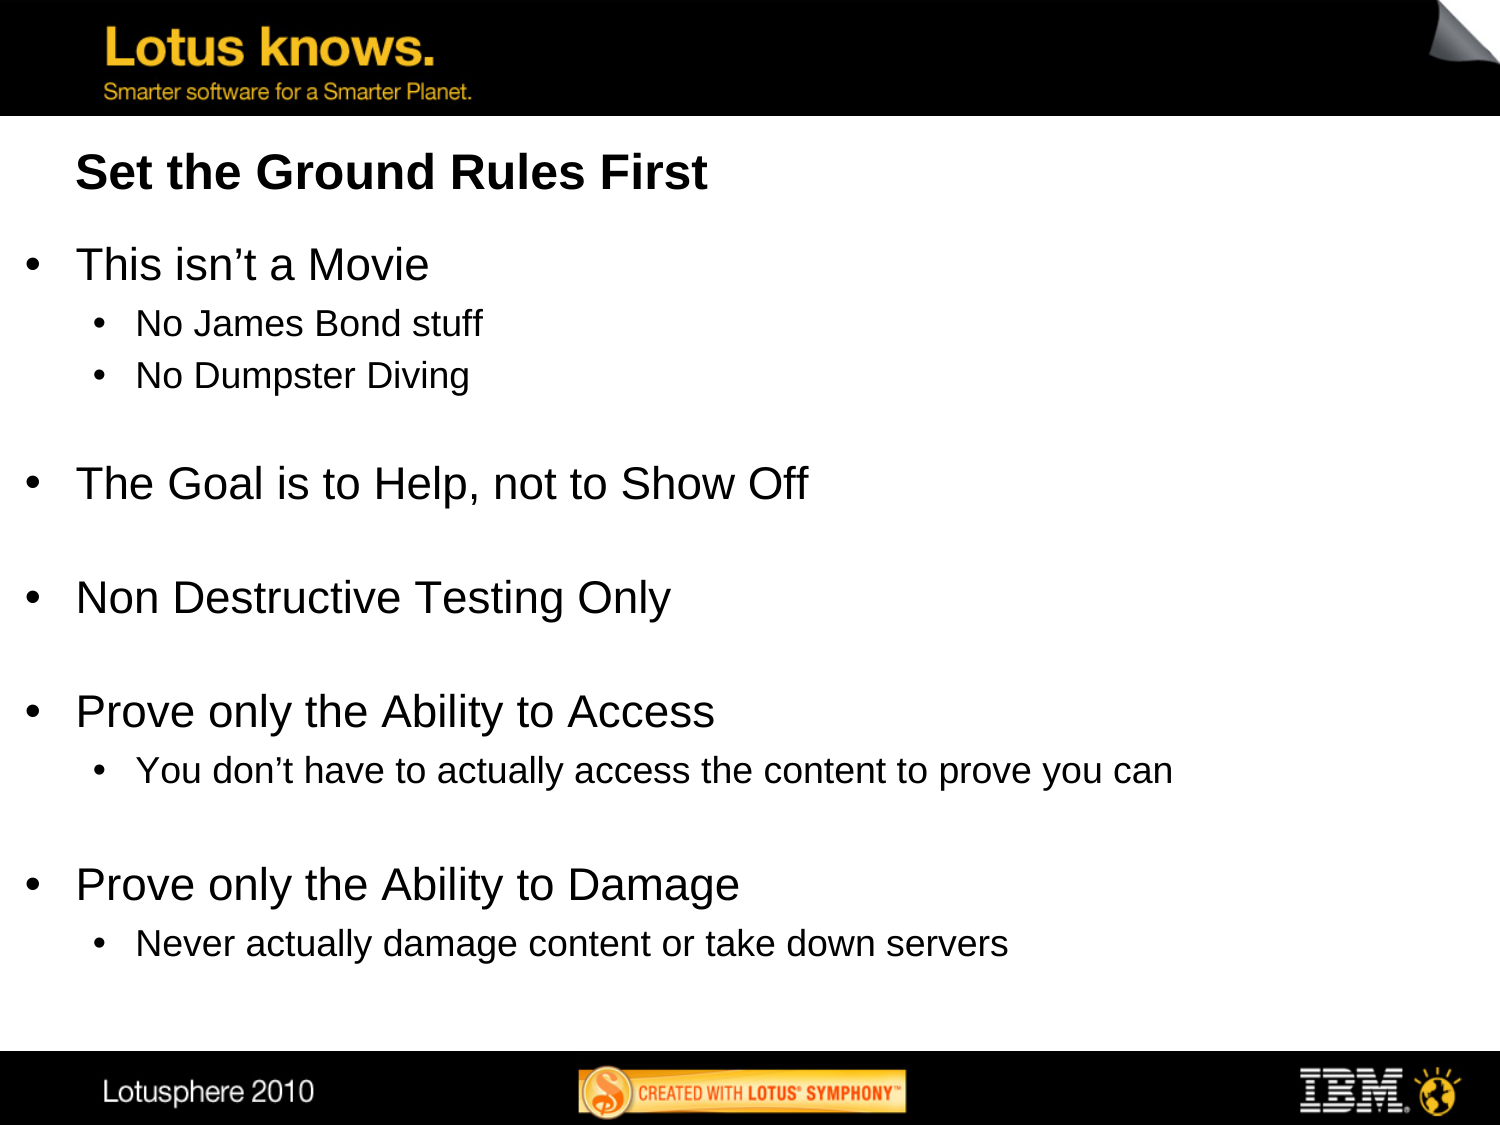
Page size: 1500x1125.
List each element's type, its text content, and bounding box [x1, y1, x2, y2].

picture [0, 0, 1500, 114]
list This isn’t a Movie No James Bond stuff No Dumpster Diving The Goal is to Help, not to Show Off Non Destructive Testing Only Prove only the Ability to Access You don’t have to actually access the content to prove you can Prove only the Ability to Damage Never actually damage content or take down servers [24, 237, 1476, 1026]
picture [0, 1053, 1500, 1125]
title Set the Ground Rules First [74, 137, 1475, 200]
